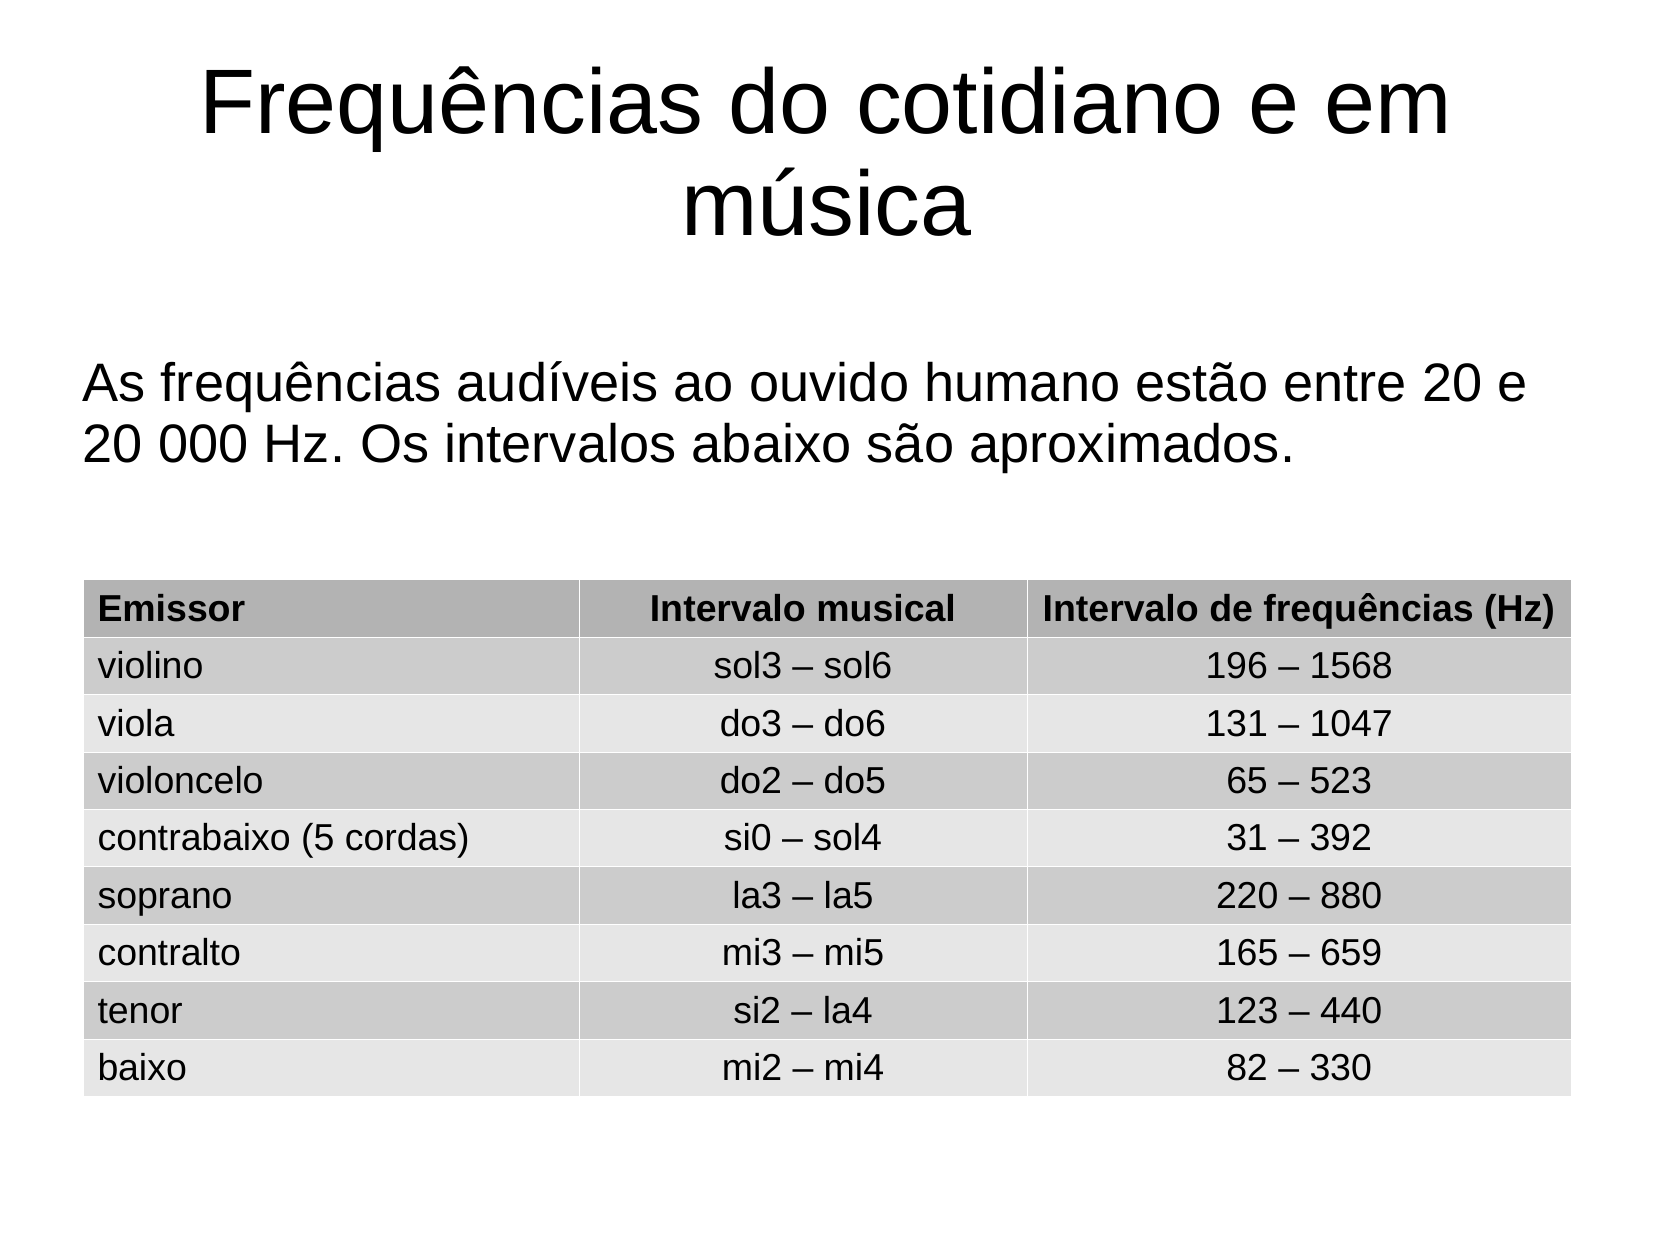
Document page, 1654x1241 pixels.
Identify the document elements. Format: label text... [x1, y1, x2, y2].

table_cell contralto [84, 925, 579, 981]
table_cell 65 – 523 [1028, 753, 1571, 809]
table_cell viola [84, 695, 579, 752]
table_cell mi3 – mi5 [580, 925, 1027, 981]
table_cell do2 – do5 [580, 753, 1027, 809]
table_cell 123 – 440 [1028, 982, 1571, 1039]
table_header Emissor [84, 580, 579, 637]
table_cell sol3 – sol6 [580, 638, 1027, 694]
table_cell violoncelo [84, 753, 579, 809]
table_cell tenor [84, 982, 579, 1039]
table_cell 220 – 880 [1028, 867, 1571, 924]
table_cell do3 – do6 [580, 695, 1027, 752]
table_cell 31 – 392 [1028, 810, 1571, 866]
table_header Intervalo de frequências (Hz) [1028, 580, 1571, 637]
table_cell la3 – la5 [580, 867, 1027, 924]
table_cell 165 – 659 [1028, 925, 1571, 981]
table_header Intervalo musical [580, 580, 1027, 637]
table_cell 131 – 1047 [1028, 695, 1571, 752]
table_cell 196 – 1568 [1028, 638, 1571, 694]
table_cell si2 – la4 [580, 982, 1027, 1039]
table_cell si0 – sol4 [580, 810, 1027, 866]
table_cell violino [84, 638, 579, 694]
table_cell soprano [84, 867, 579, 924]
subtitle As frequências audíveis ao ouvido humano estão entre 20 e 20 000 Hz. Os intervalos abaixo são aproximados. [82, 271, 1571, 556]
table_cell contrabaixo (5 cordas) [84, 810, 579, 866]
table_cell baixo [84, 1040, 579, 1096]
table_cell mi2 – mi4 [580, 1040, 1027, 1096]
title Frequências do cotidiano e em música [82, 49, 1571, 257]
table_cell 82 – 330 [1028, 1040, 1571, 1096]
